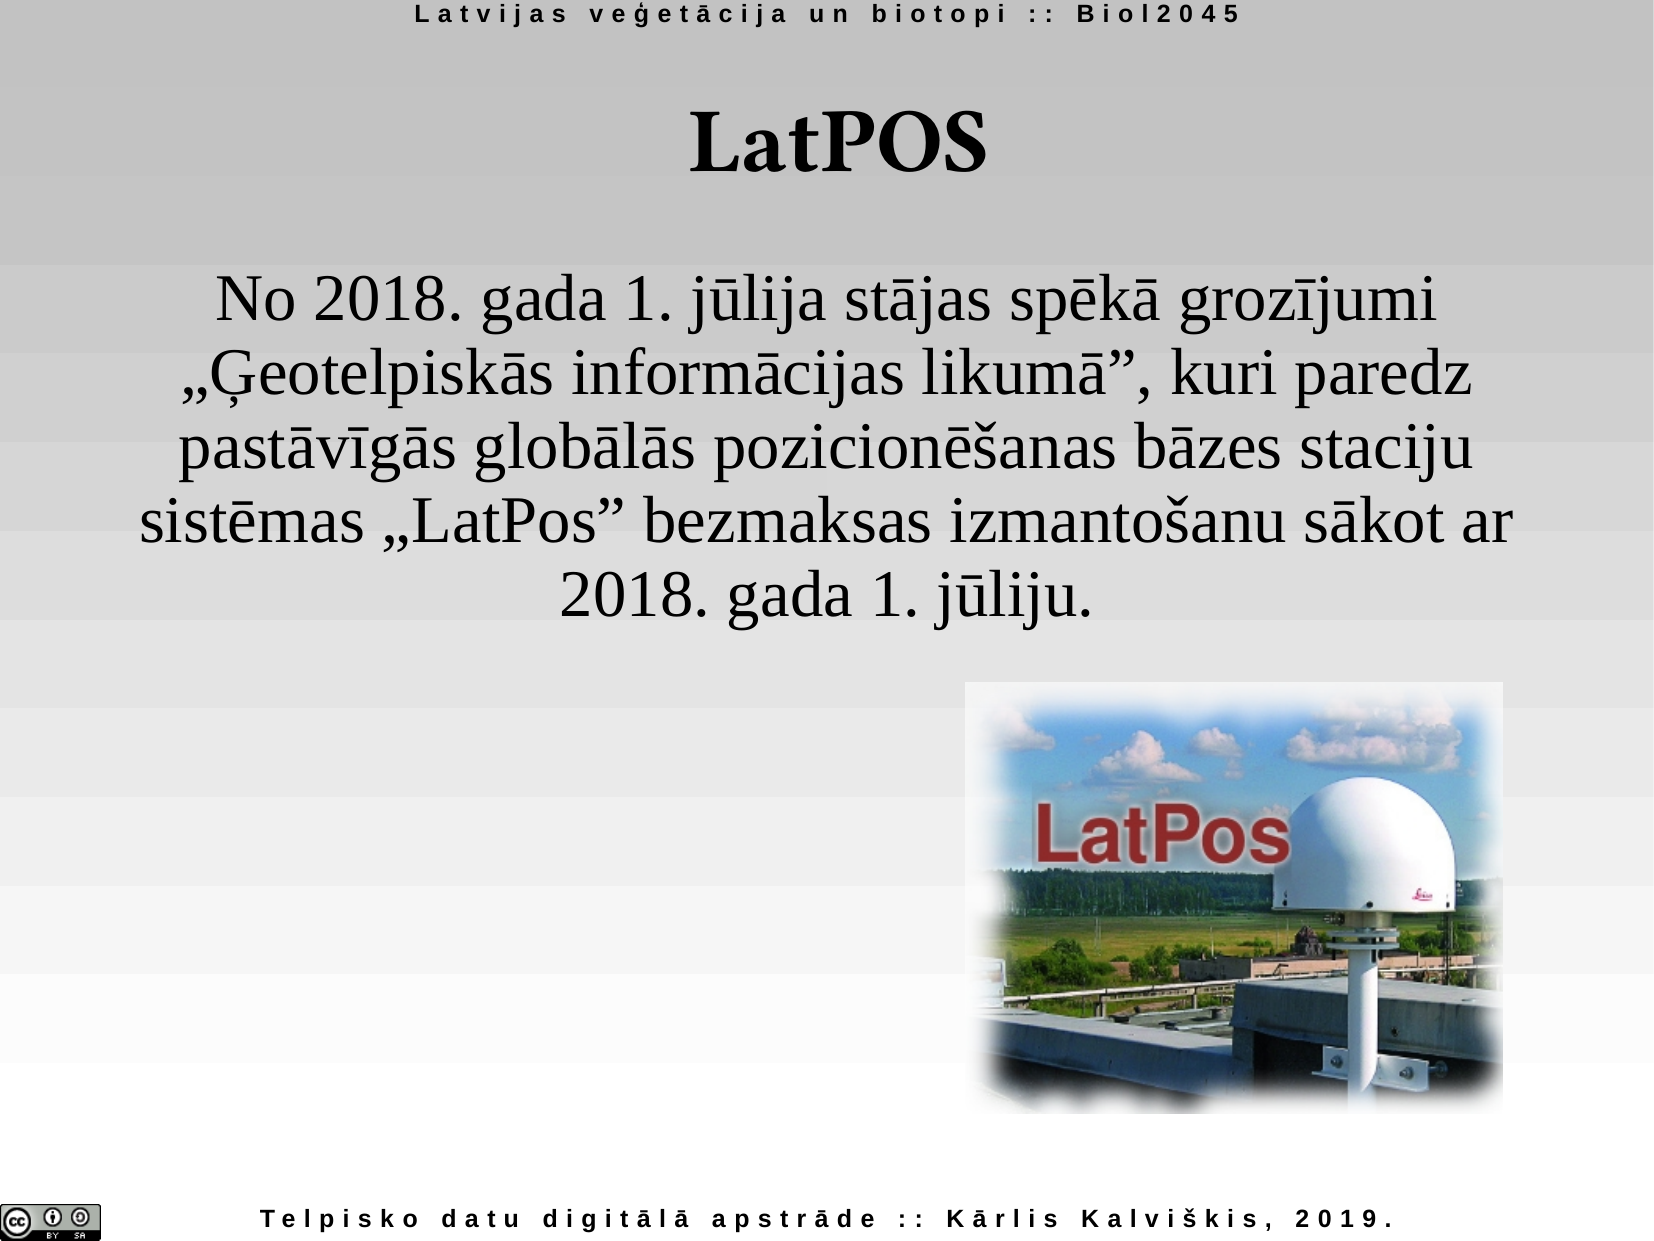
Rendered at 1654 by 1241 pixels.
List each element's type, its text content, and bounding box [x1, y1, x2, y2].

text_box No 2018. gada 1. jūlija stājas spēkā grozījumi „Ģeotelpiskās informācijas likumā”, kuri paredz pastāvīgās globālās pozicionēšanas bāzes staciju sistēmas „LatPos” bezmaksas izmantošanu sākot ar 2018. gada 1. jūliju. [59, 261, 1596, 981]
picture [0, 0, 1654, 1241]
title LatPOS [59, 37, 1596, 246]
